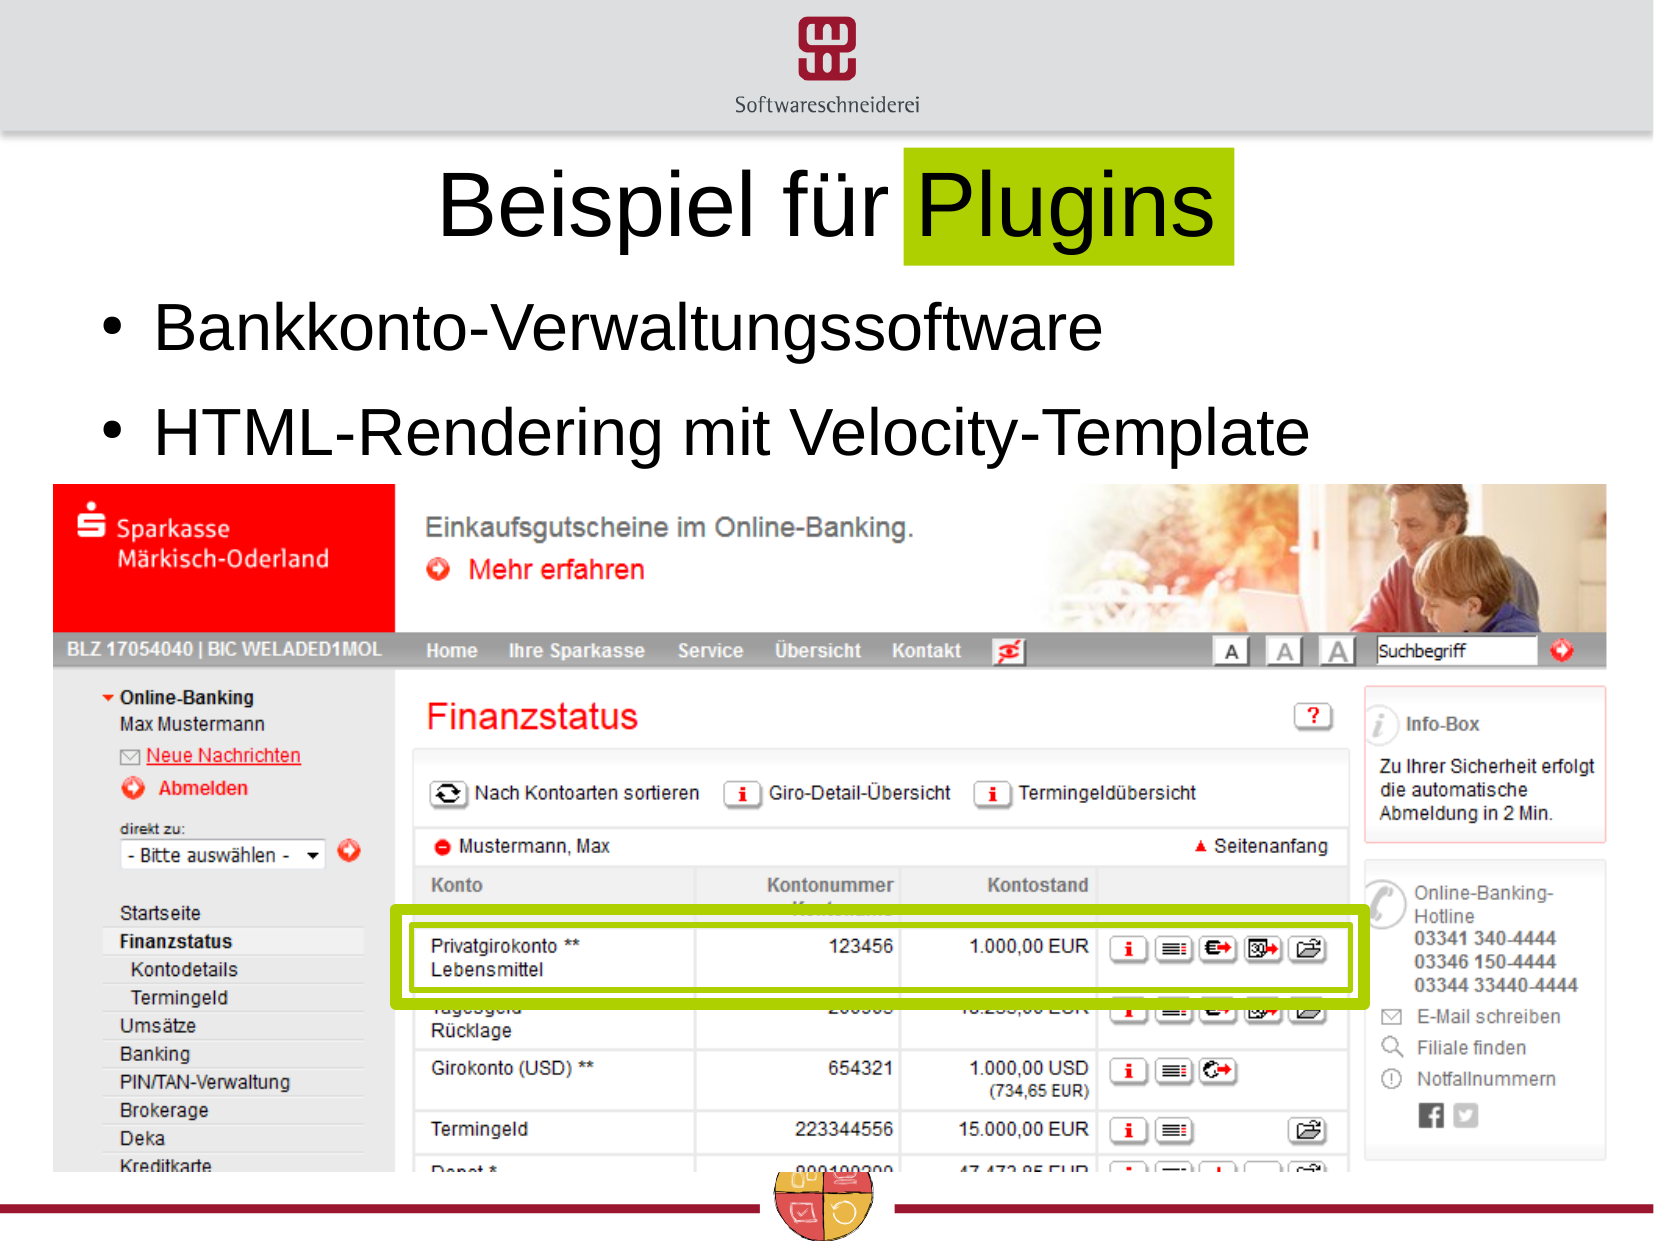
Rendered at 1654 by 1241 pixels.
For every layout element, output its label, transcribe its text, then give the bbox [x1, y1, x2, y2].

list Bankkonto-Verwaltungssoftware HTML-Rendering mit Velocity-Template [82, 290, 1571, 484]
text_box [903, 257, 1235, 266]
picture [0, 0, 1654, 1241]
title Beispiel für Plugins [82, 147, 1571, 257]
